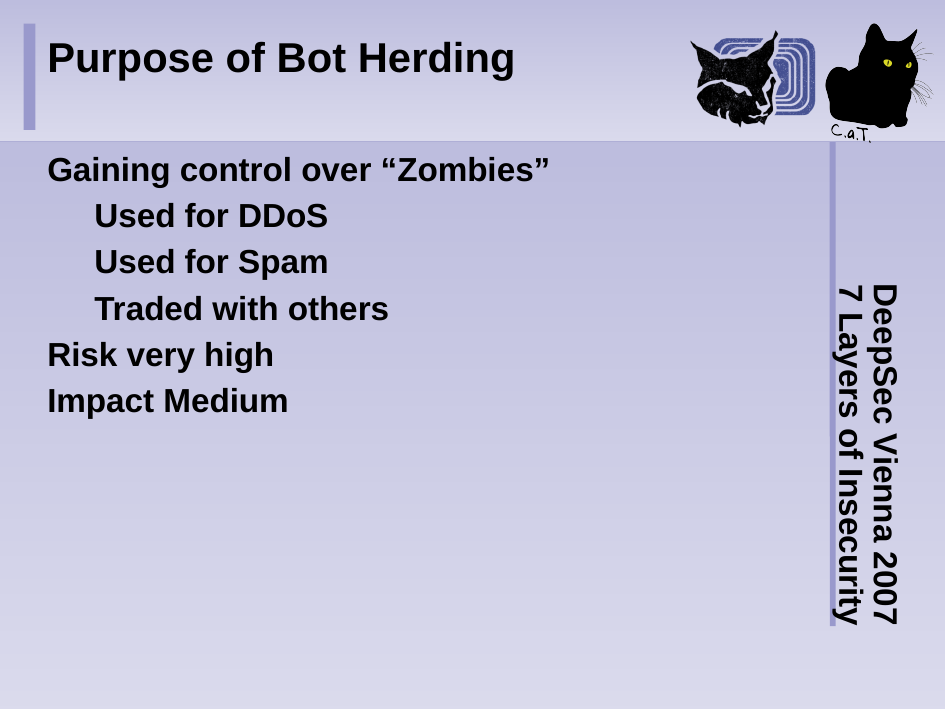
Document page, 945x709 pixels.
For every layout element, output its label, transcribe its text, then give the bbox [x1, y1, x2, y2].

list Gaining control over “Zombies” Used for DDoS Used for Spam Traded with others Risk very high Impact Medium [47, 153, 815, 634]
title Purpose of Bot Herding [47, 37, 813, 130]
picture [685, 23, 934, 143]
